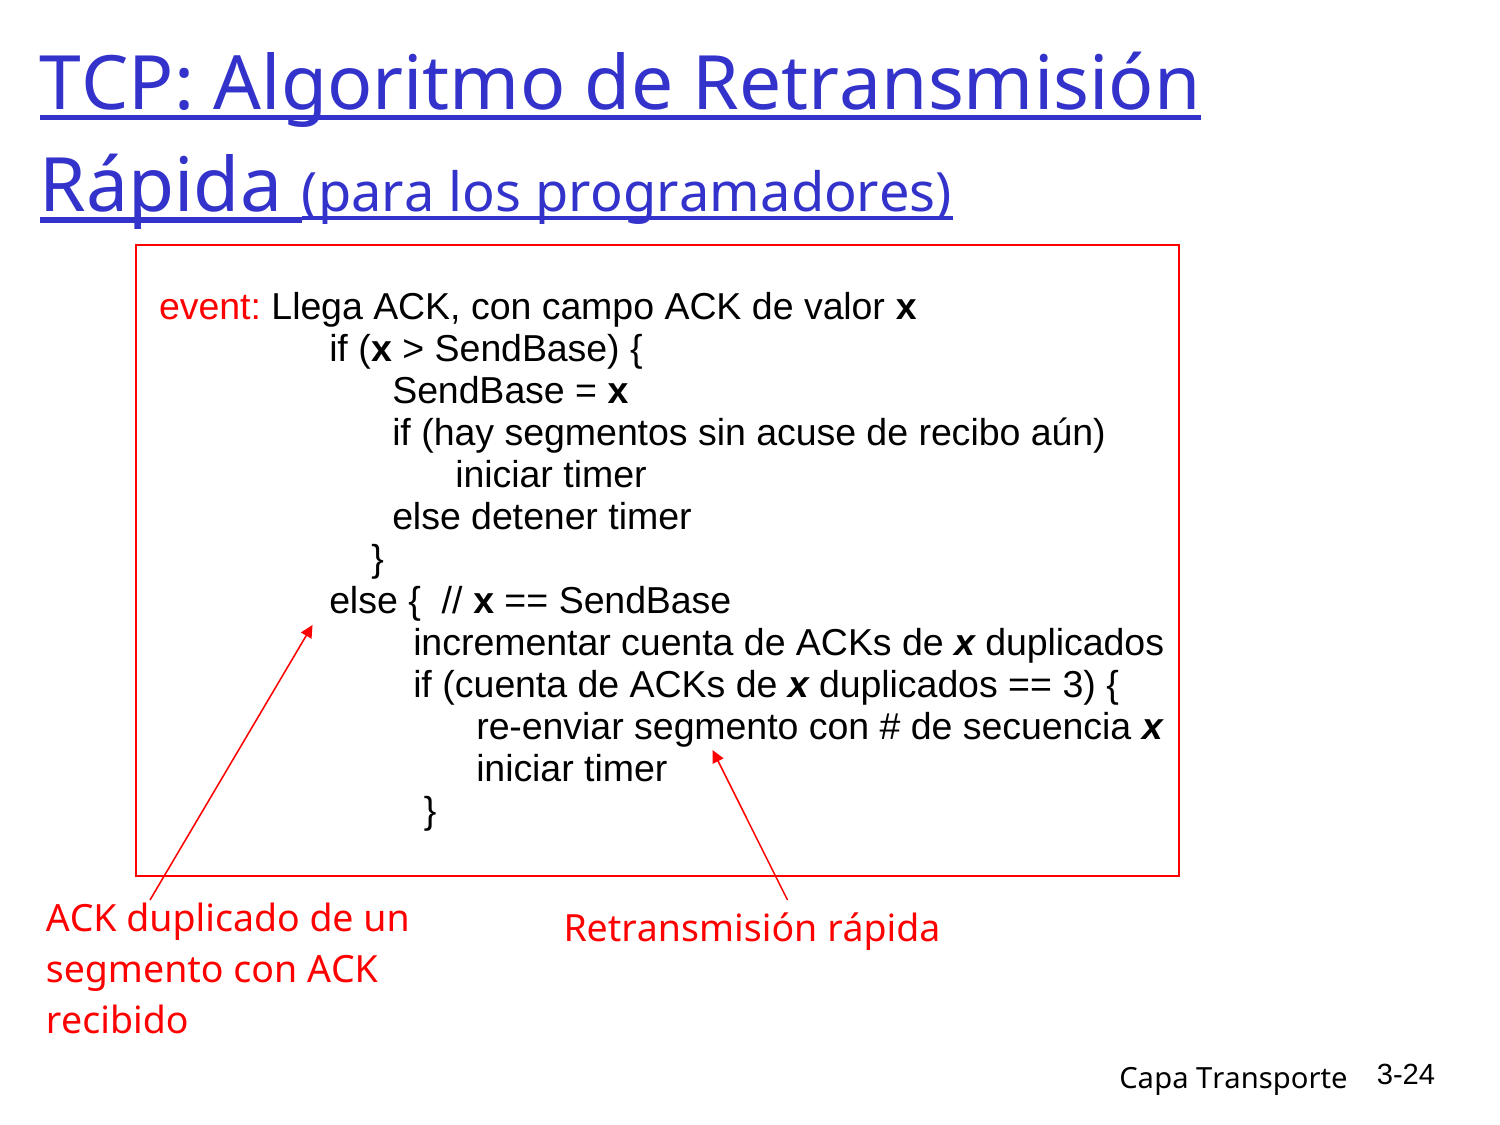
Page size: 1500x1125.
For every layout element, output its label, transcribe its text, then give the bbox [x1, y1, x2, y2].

title TCP: Algoritmo de Retransmisión Rápida (para los programadores) [24, 36, 1476, 227]
text_box Retransmisión rápida [548, 894, 956, 961]
text_box event: Llega ACK, con campo ACK de valor x if (x > SendBase) { SendBase = x if (hay segmentos sin acuse de recibo aún) iniciar timer else detener timer } else { // x == SendBase incrementar cuenta de ACKs de x duplicados if (cuenta de ACKs de x duplicados == 3) { re-enviar segmento con # de secuencia x iniciar timer } [136, 244, 1179, 876]
text_box ACK duplicado de un segmento con ACK recibido [31, 883, 426, 1053]
